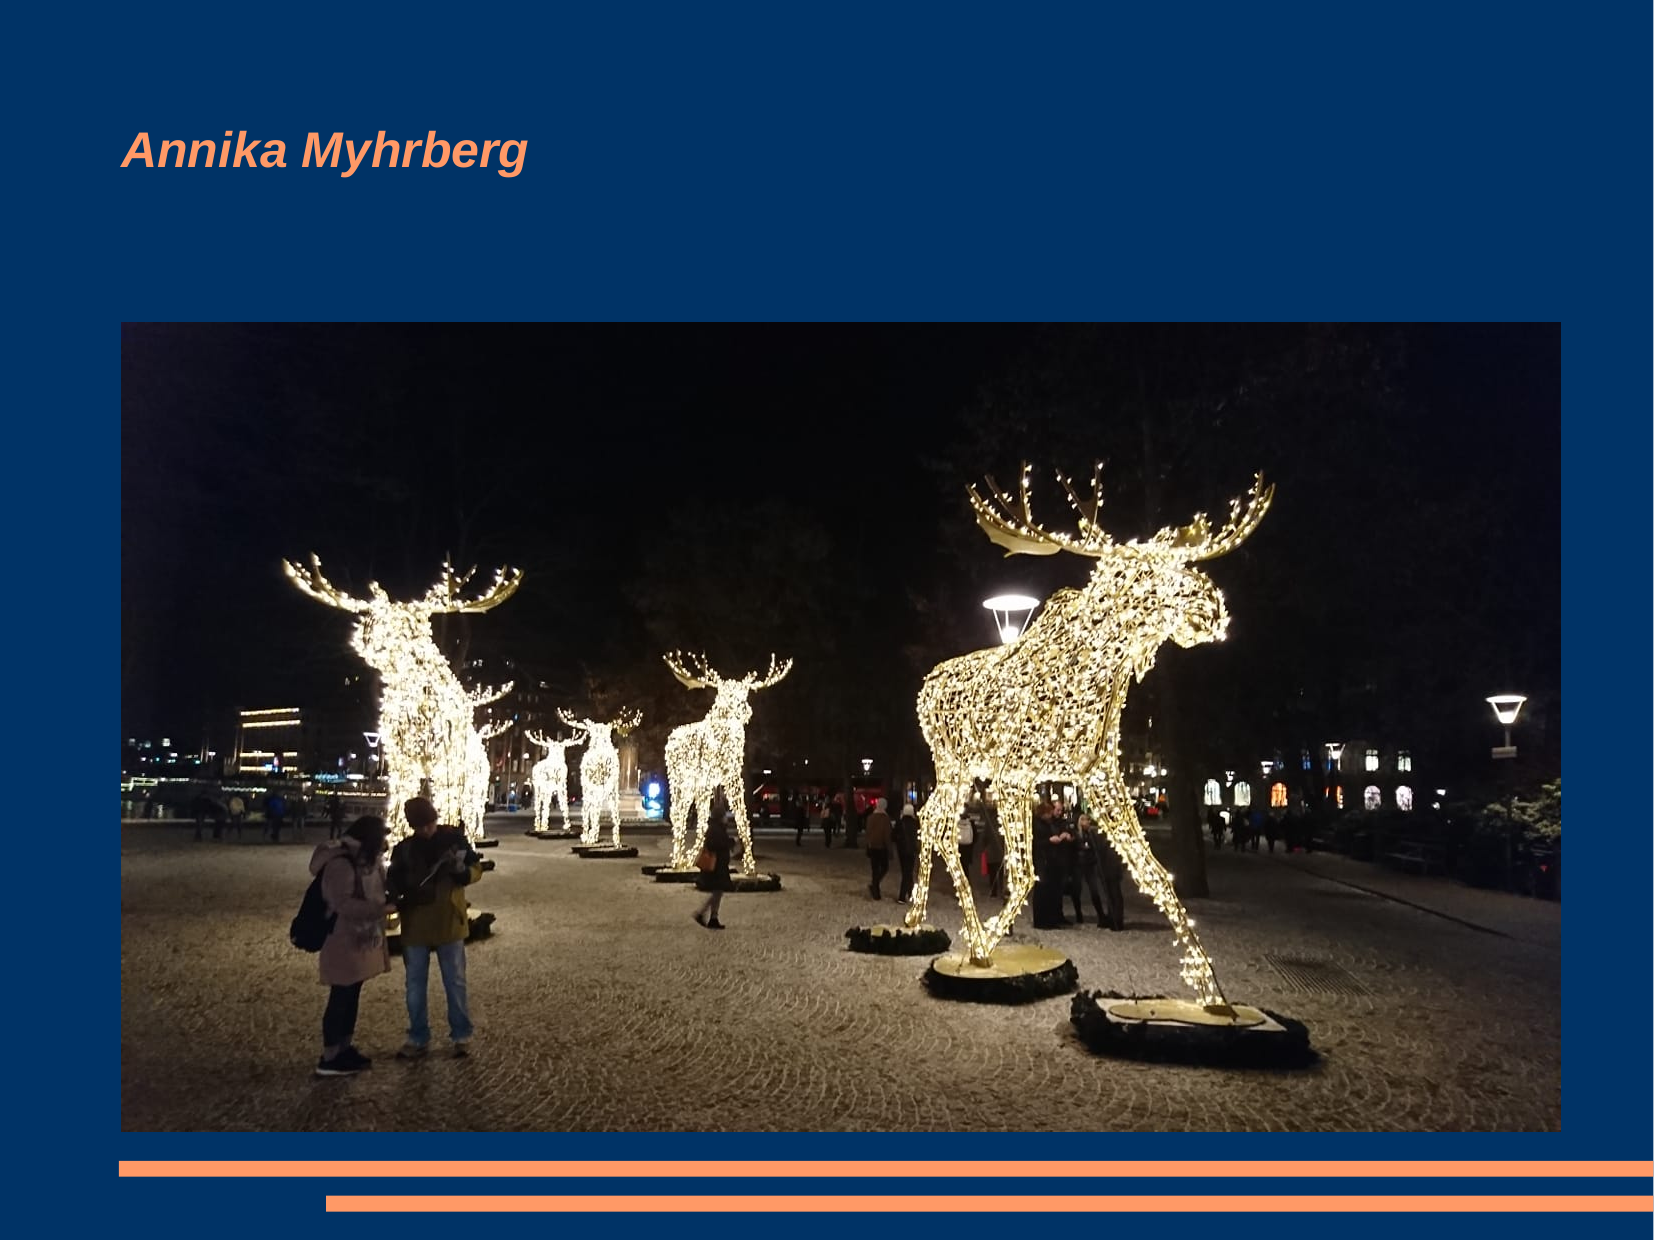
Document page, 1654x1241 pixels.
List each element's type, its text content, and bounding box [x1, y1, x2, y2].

picture [121, 322, 1561, 1132]
title Annika Myhrberg [121, 46, 1534, 254]
